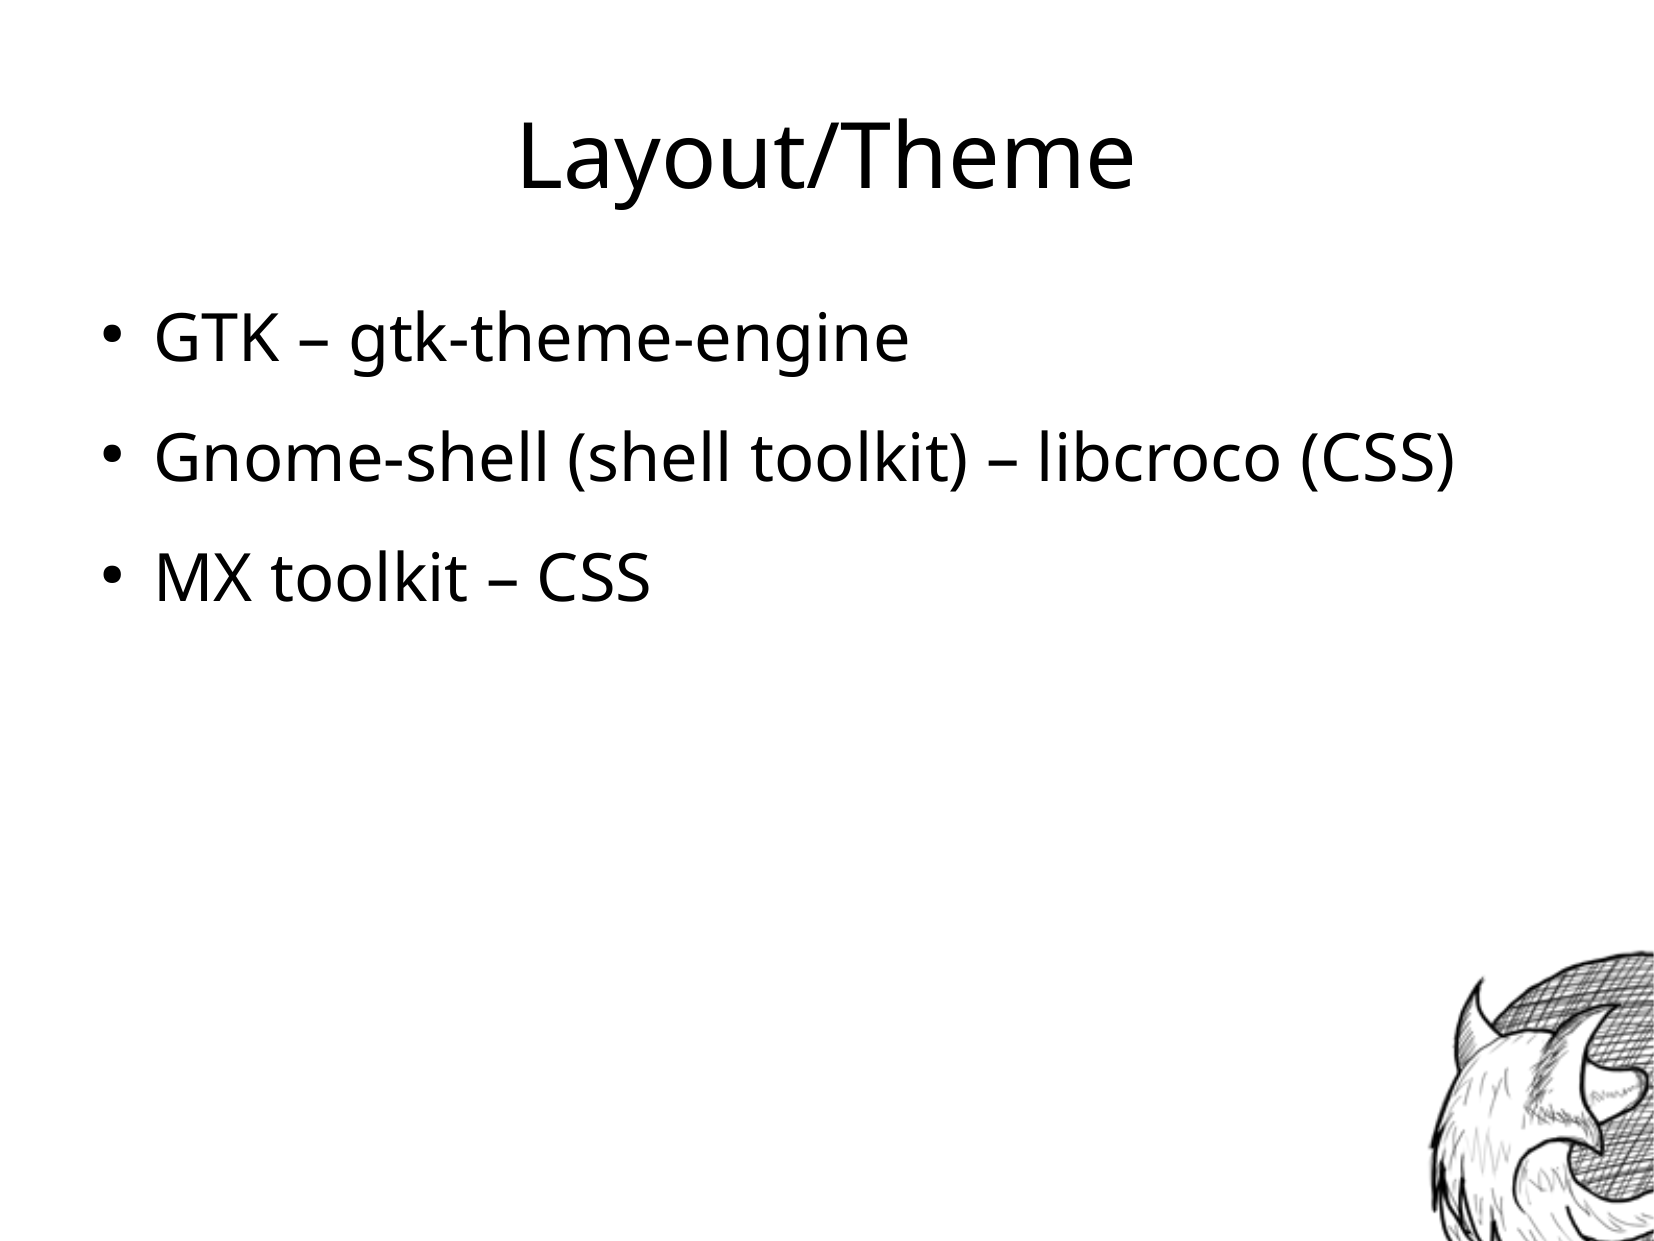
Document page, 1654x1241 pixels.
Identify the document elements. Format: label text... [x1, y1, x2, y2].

list GTK – gtk-theme-engine Gnome-shell (shell toolkit) – libcroco (CSS) MX toolkit – CSS [82, 290, 1571, 1109]
title Layout/Theme [82, 49, 1571, 257]
picture [1386, 915, 1654, 1241]
